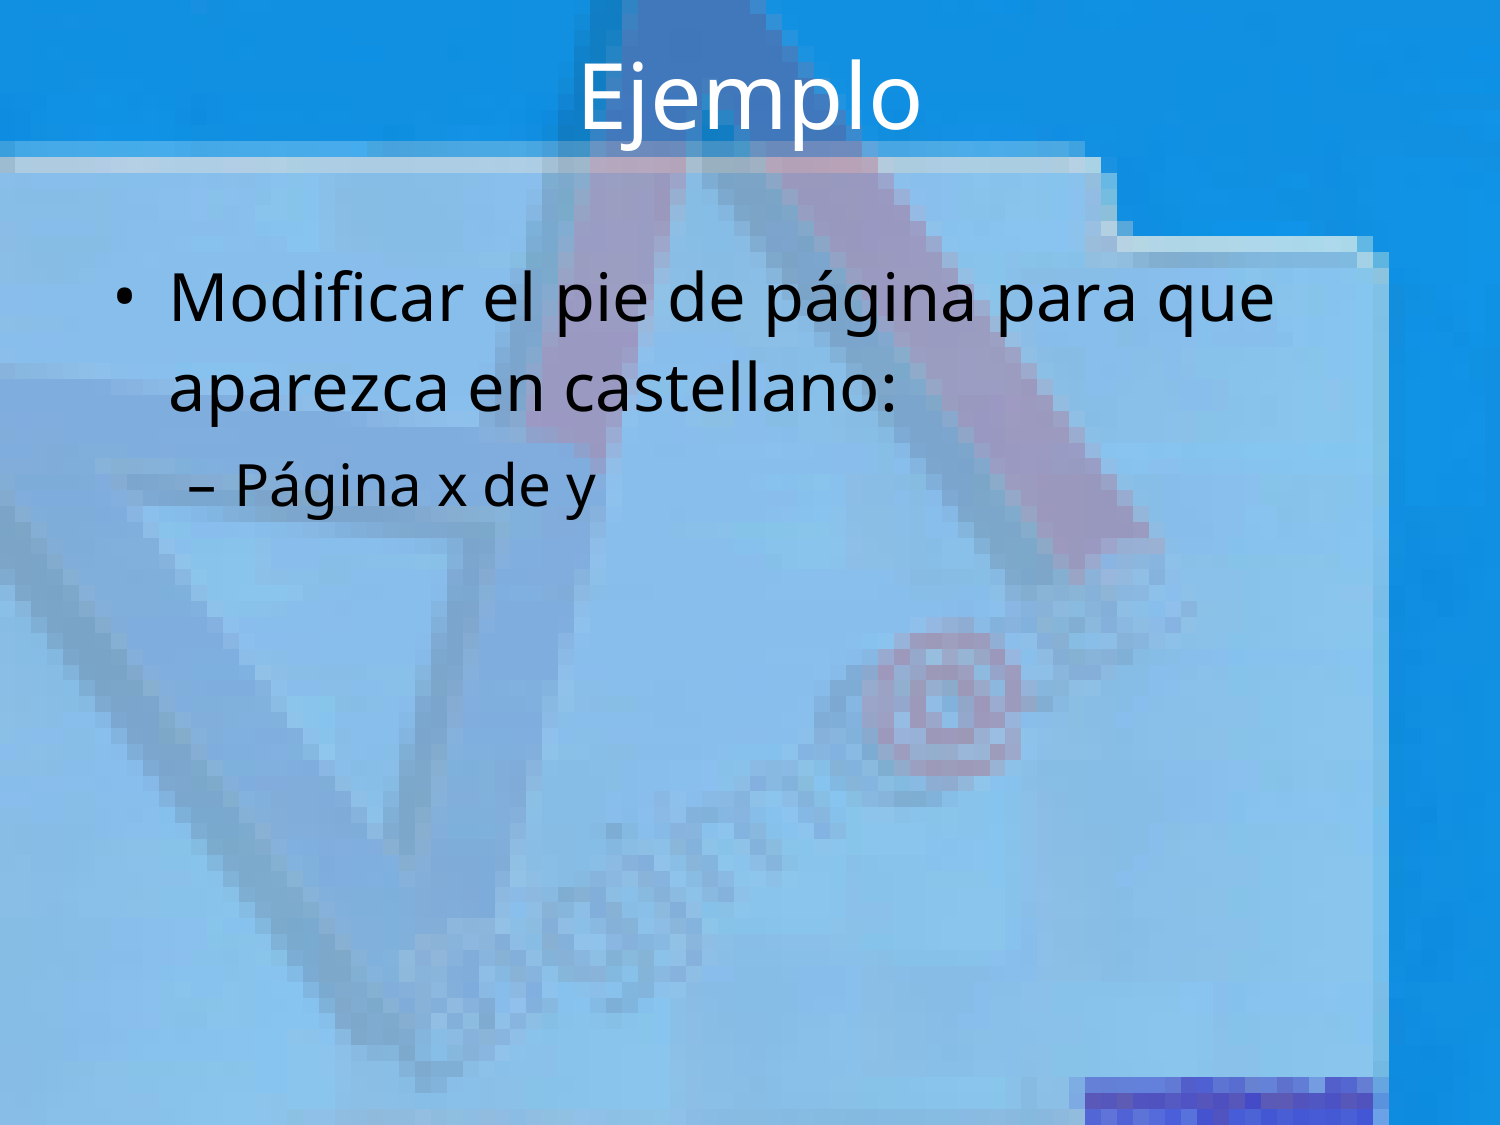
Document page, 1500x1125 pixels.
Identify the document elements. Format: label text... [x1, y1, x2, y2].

title Ejemplo [112, 0, 1388, 214]
picture [0, 0, 1500, 1125]
list Modificar el pie de página para que aparezca en castellano: Página x de y [112, 249, 1388, 1001]
